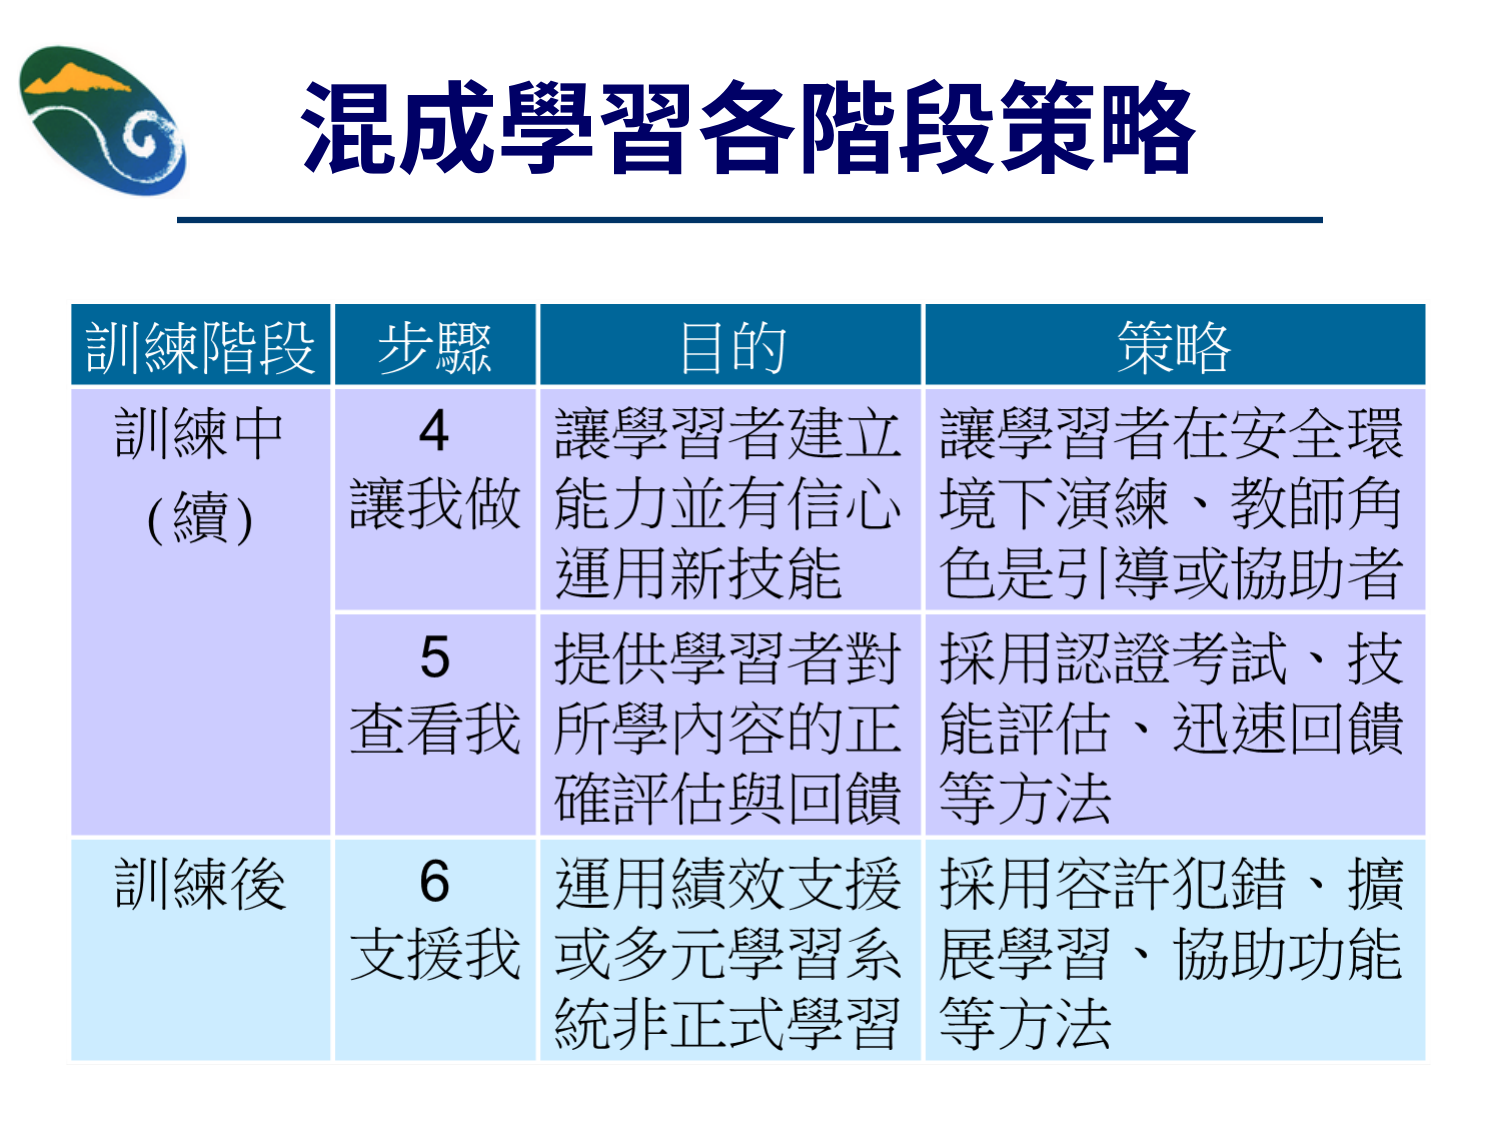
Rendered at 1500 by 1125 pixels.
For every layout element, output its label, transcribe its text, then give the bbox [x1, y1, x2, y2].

picture [17, 42, 190, 199]
picture [49, 292, 1441, 1091]
text_box 混成學習各階段策略 [190, 55, 1385, 196]
